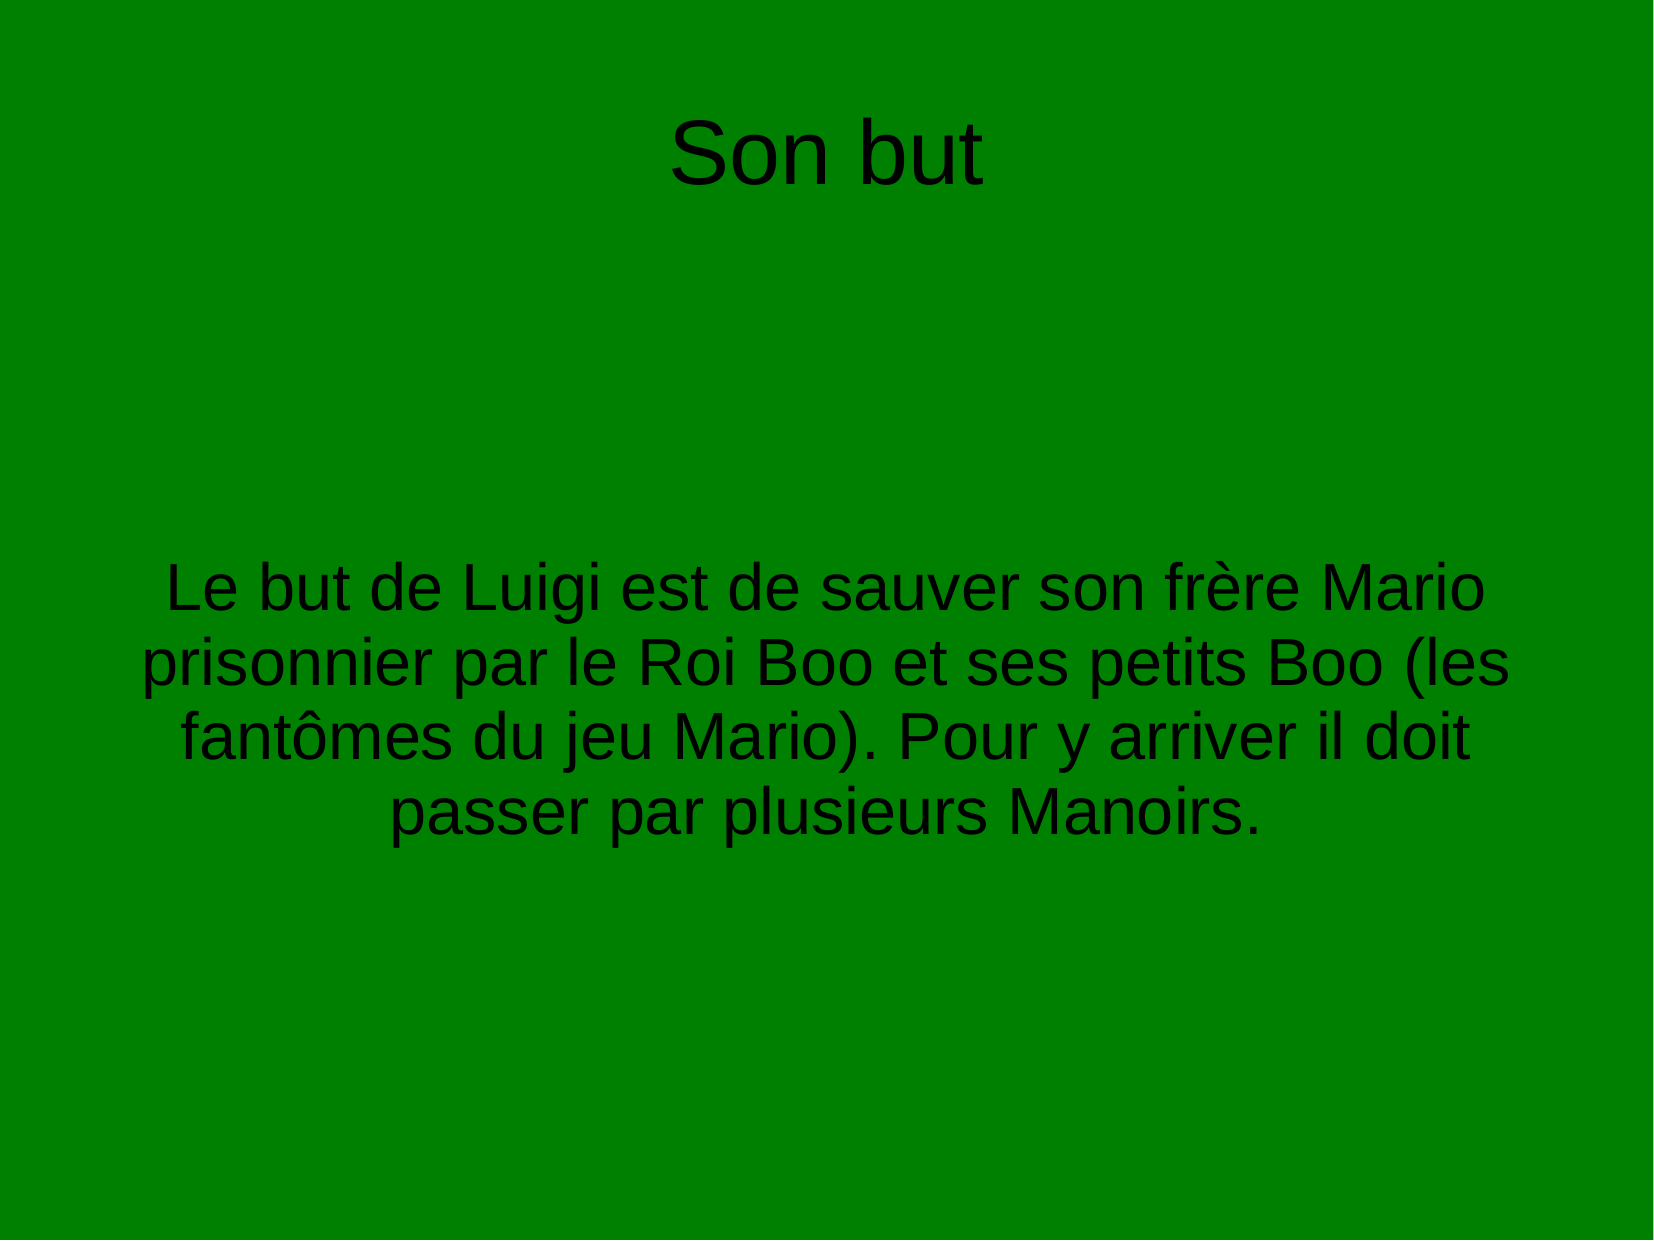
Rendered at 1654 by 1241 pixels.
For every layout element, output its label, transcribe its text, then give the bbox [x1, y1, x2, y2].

title Son but [82, 56, 1571, 250]
subtitle Le but de Luigi est de sauver son frère Mario prisonnier par le Roi Boo et ses petits Boo (les fantômes du jeu Mario). Pour y arriver il doit passer par plusieurs Manoirs. [82, 290, 1571, 1109]
